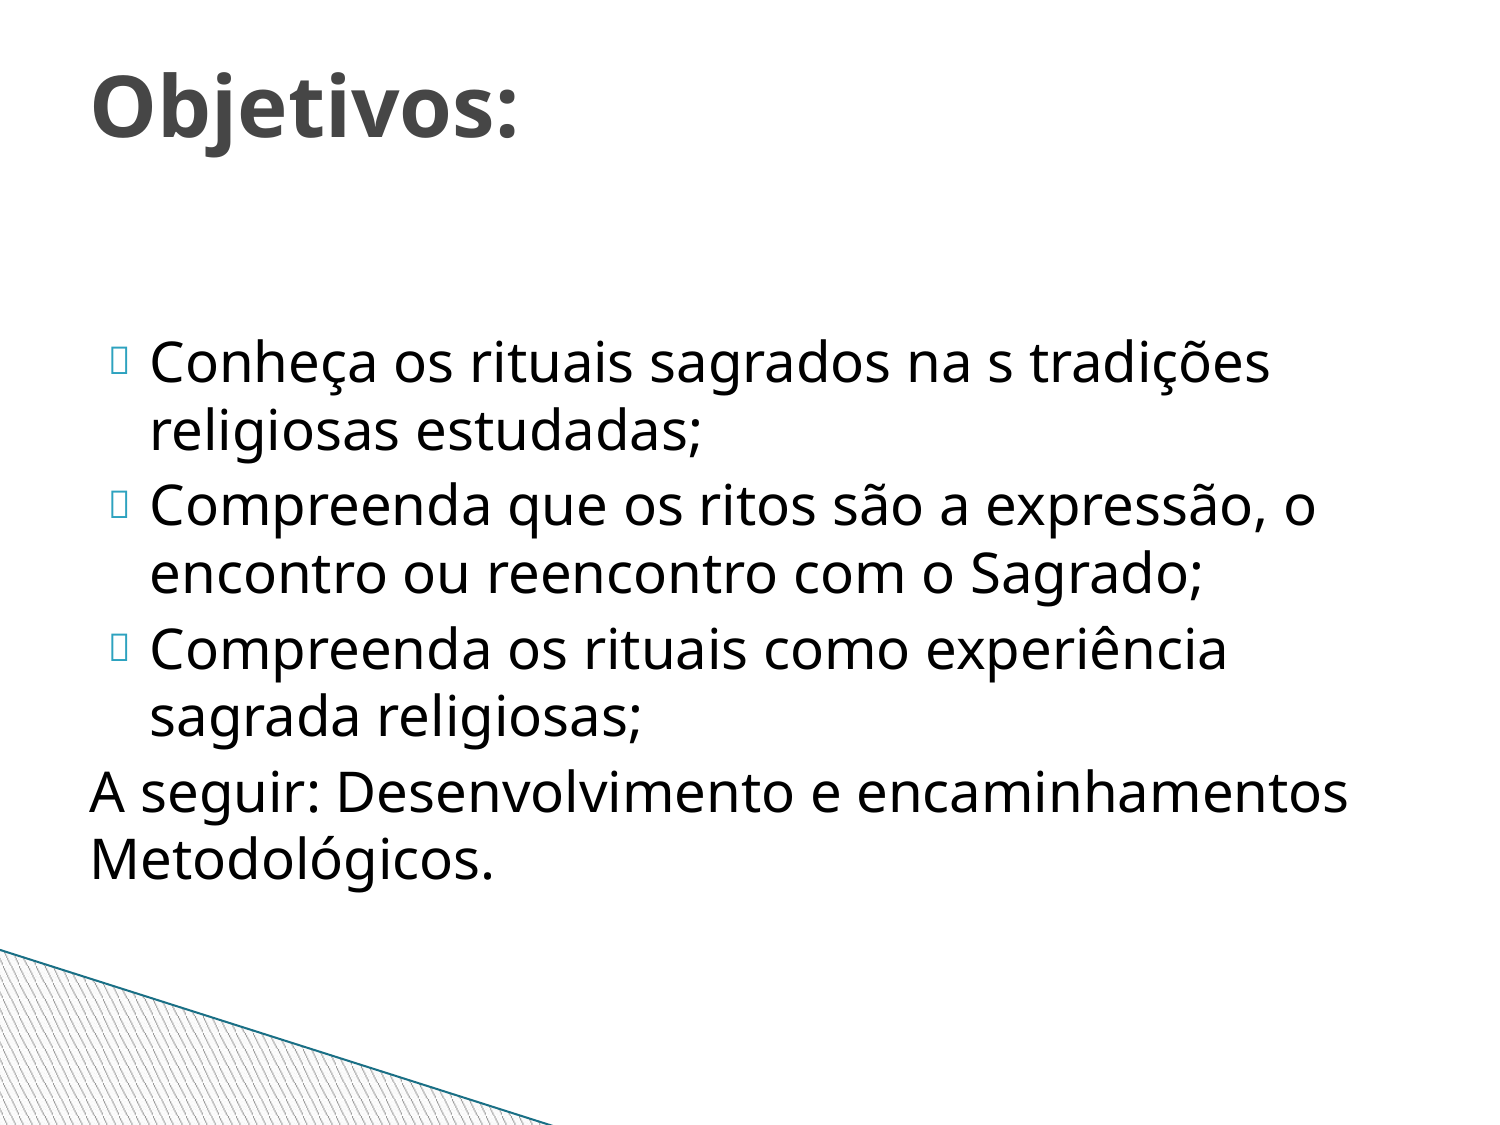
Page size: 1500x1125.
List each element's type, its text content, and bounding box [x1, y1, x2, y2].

title Objetivos: [75, 45, 1425, 233]
picture [0, 952, 543, 1125]
list Conheça os rituais sagrados na s tradições religiosas estudadas; Compreenda que os ritos são a expressão, o encontro ou reencontro com o Sagrado; Compreenda os rituais como experiência sagrada religiosas; A seguir: Desenvolvimento e encaminhamentos Metodológicos. [75, 243, 1425, 986]
